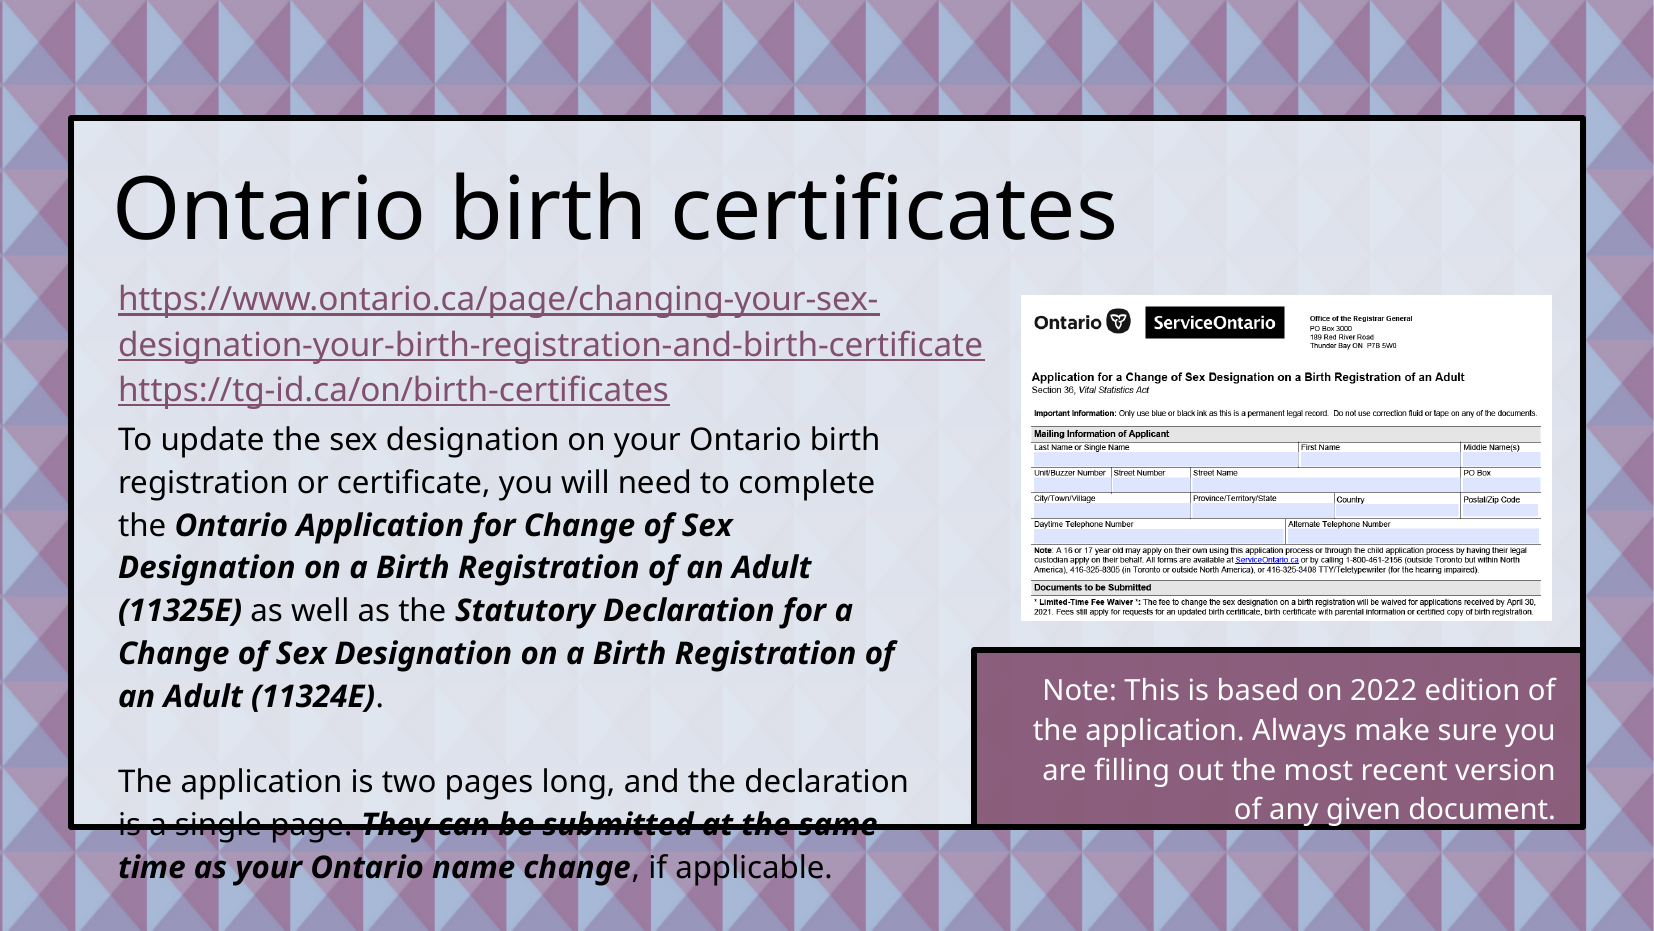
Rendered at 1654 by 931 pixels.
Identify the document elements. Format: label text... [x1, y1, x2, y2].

text_box [331, 820, 339, 825]
text_box [249, 820, 257, 825]
text_box [311, 820, 320, 827]
text_box [275, 820, 285, 827]
text_box To update the sex designation on your Ontario birth registration or certificate, you will need to complete the Ontario Application for Change of Sex Designation on a Birth Registration of an Adult (11325E) as well as the Statutory Declaration for a Change of Sex Designation on a Birth Registration of an Adult (11324E). The application is two pages long, and the declaration is a single page. They can be submitted at the same time as your Ontario name change, if applicable. [118, 416, 916, 792]
text_box Note: This is based on 2022 edition of the application. Always make sure you are filling out the most recent version of any given document. [1009, 662, 1571, 810]
title Ontario birth certificates [112, 153, 1223, 259]
text_box [202, 820, 211, 827]
text_box [222, 820, 231, 827]
picture [0, 0, 1654, 931]
text_box [70, 118, 1583, 827]
subtitle https://www.ontario.ca/page/changing-your-sex-designation-your-birth-registration-and-birth-certificate https://tg-id.ca/on/birth-certificates [118, 275, 1034, 427]
